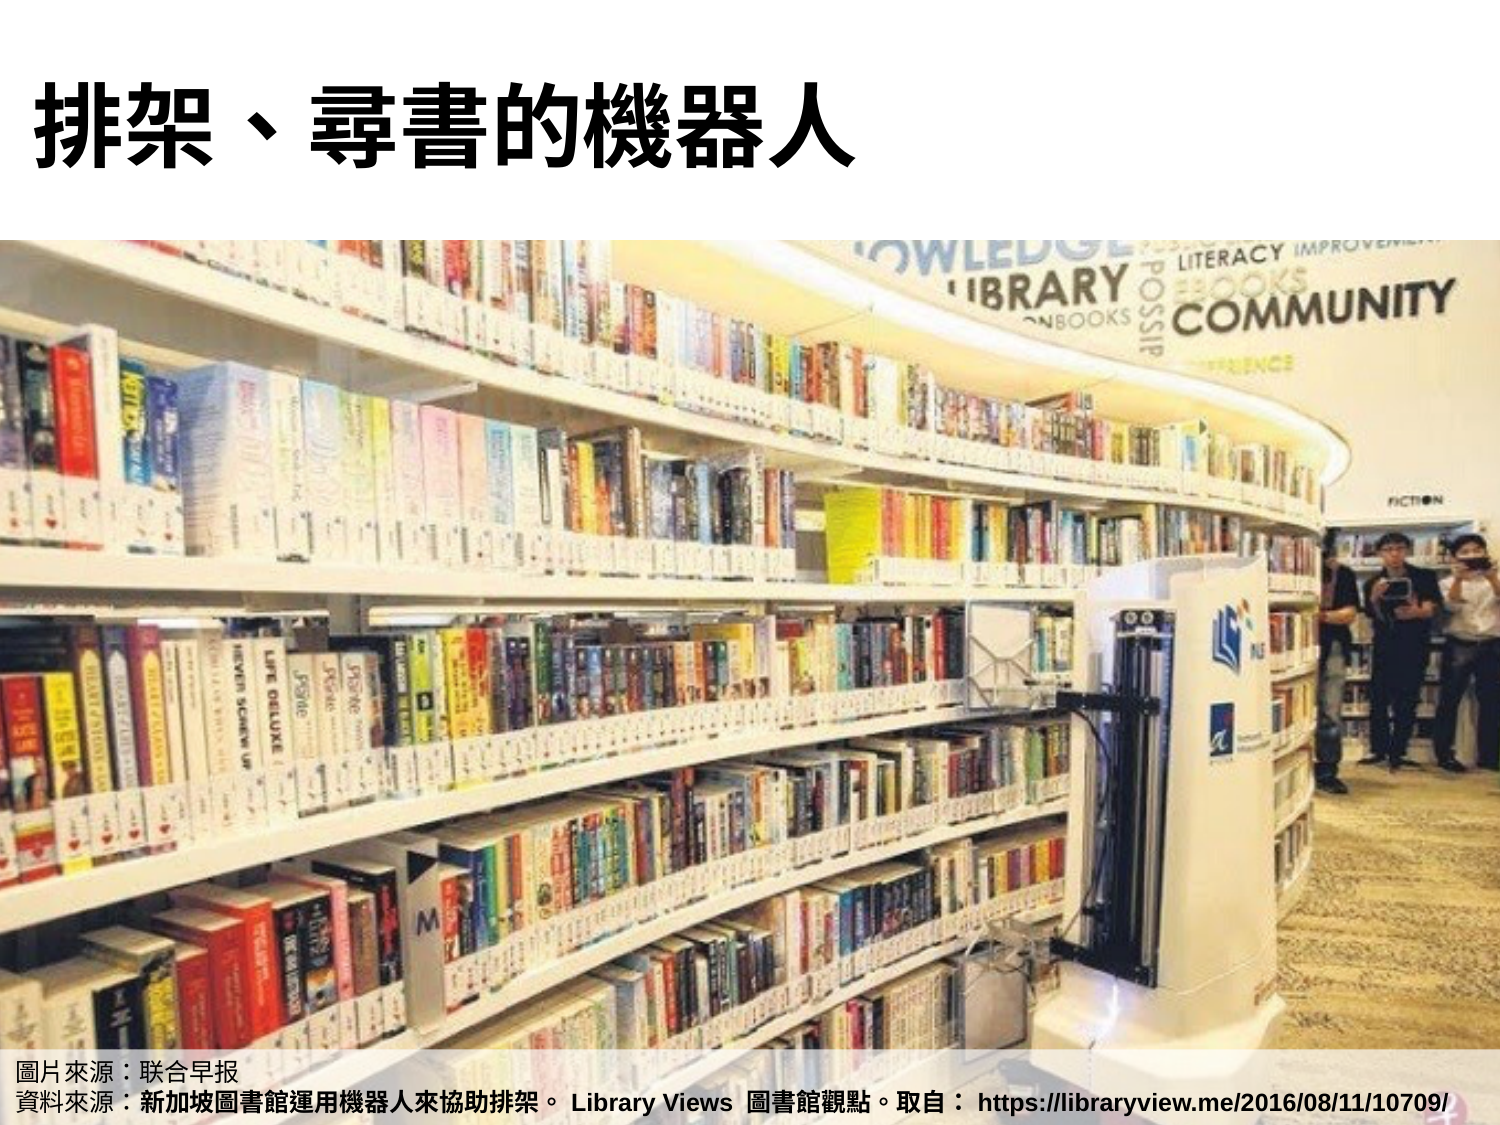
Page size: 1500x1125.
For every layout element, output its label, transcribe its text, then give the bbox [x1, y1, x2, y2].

title 排架、尋書的機器人 [17, 29, 1368, 218]
picture [0, 240, 1500, 1049]
text_box 圖片來源：联合早报 資料來源：新加坡圖書館運用機器人來協助排架。Library Views 圖書館觀點。取自：https://libraryview.me/2016/08/11/10709/ [0, 1049, 1500, 1125]
